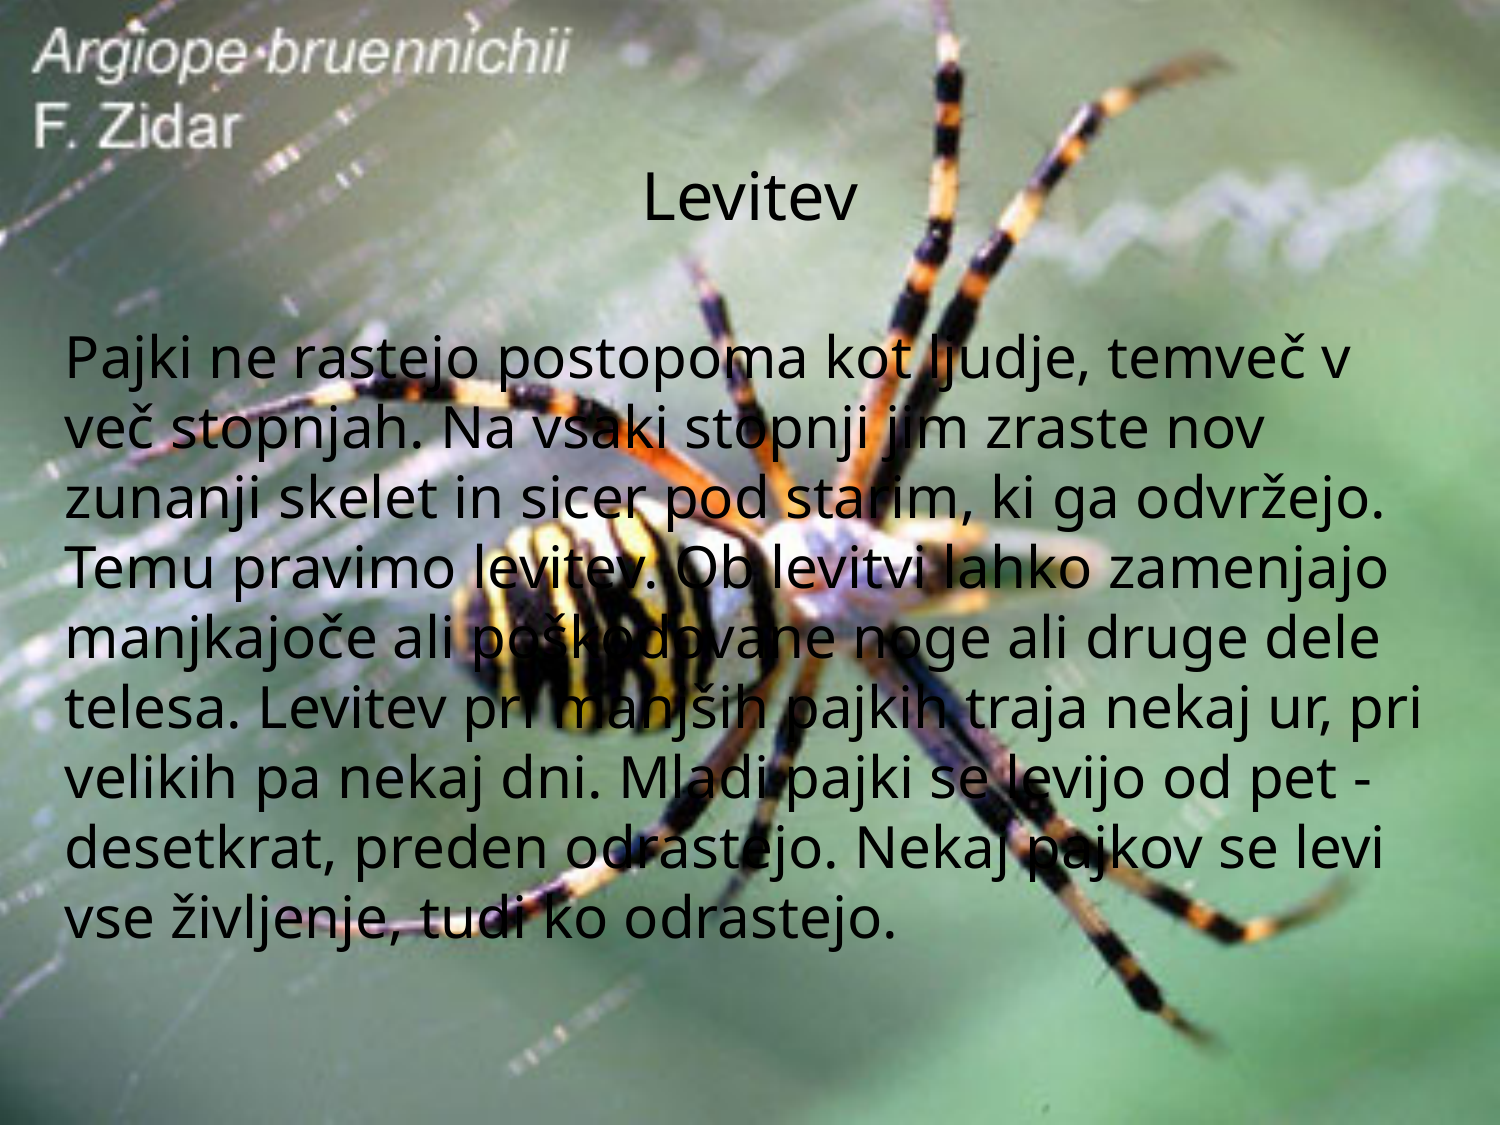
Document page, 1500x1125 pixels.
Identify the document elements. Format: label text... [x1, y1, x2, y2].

title Levitev [112, 99, 1388, 288]
text_box Pajki ne rastejo postopoma kot ljudje, temveč v več stopnjah. Na vsaki stopnji jim zraste nov zunanji skelet in sicer pod starim, ki ga odvržejo. Temu pravimo levitev. Ob levitvi lahko zamenjajo manjkajoče ali poškodovane noge ali druge dele telesa. Levitev pri manjših pajkih traja nekaj ur, pri velikih pa nekaj dni. Mladi pajki se levijo od pet - desetkrat, preden odrastejo. Nekaj pajkov se levi vse življenje, tudi ko odrastejo. [50, 312, 1450, 1028]
picture [0, 0, 1500, 1125]
